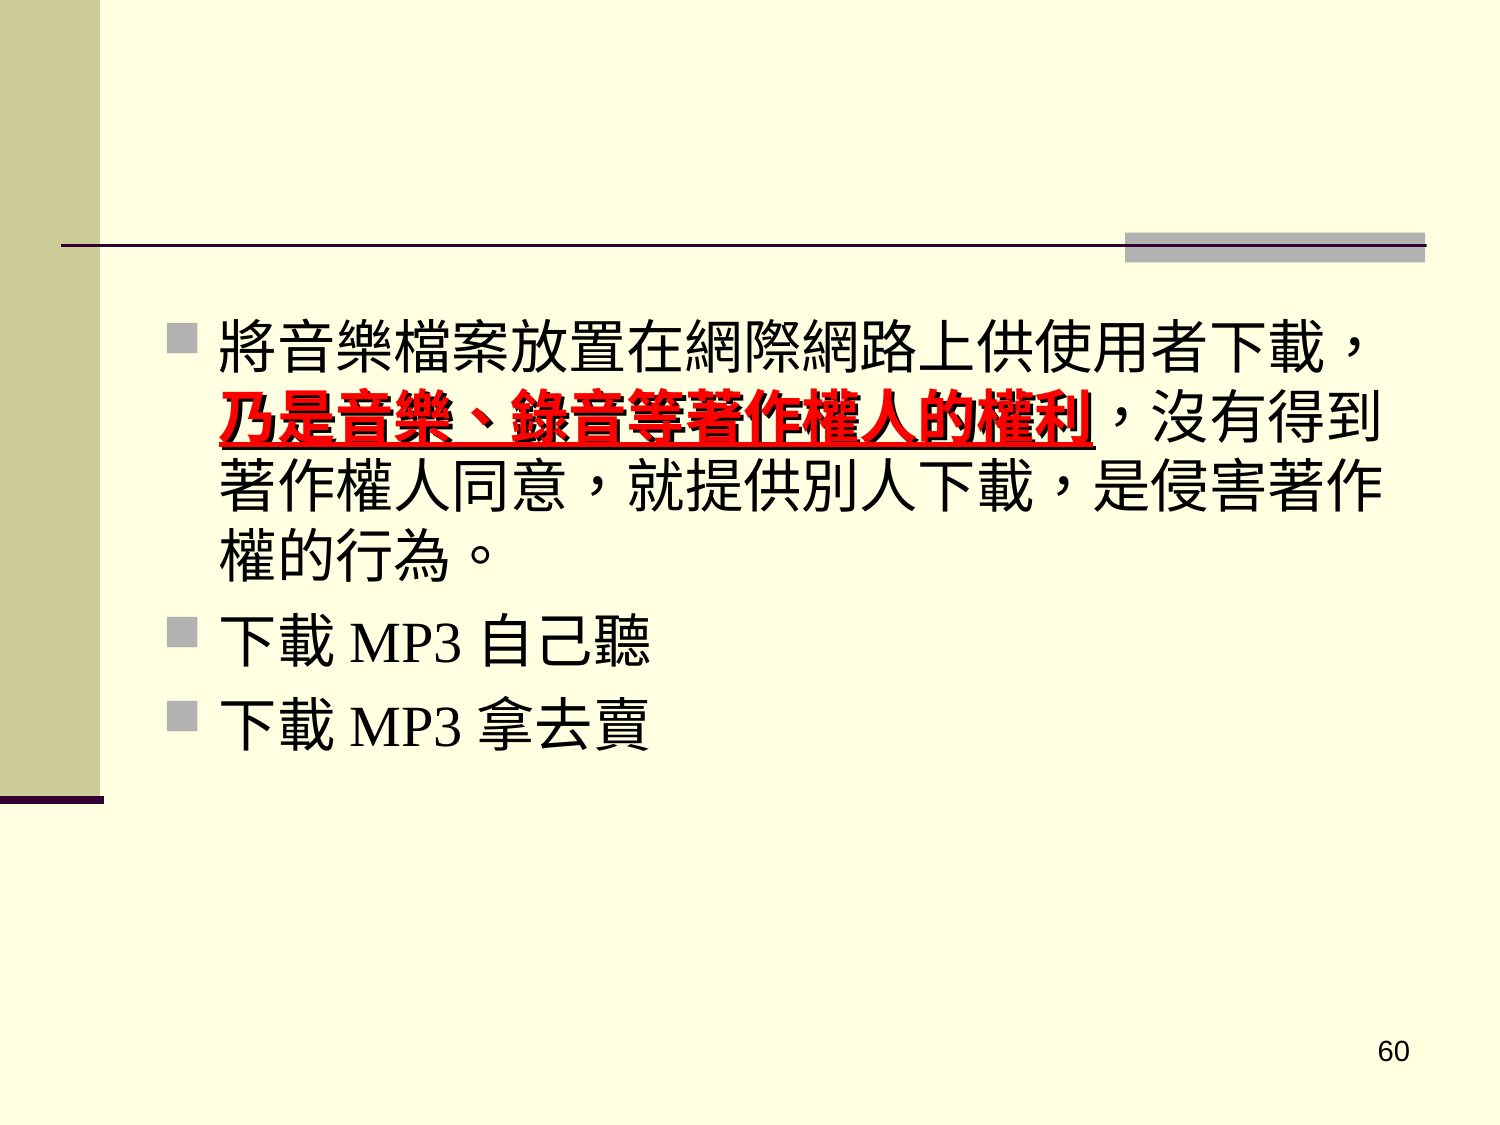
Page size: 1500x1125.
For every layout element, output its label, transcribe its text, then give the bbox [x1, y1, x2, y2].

list 將音樂檔案放置在網際網路上供使用者下載，乃是音樂、錄音等著作權人的權利，沒有得到著作權人同意，就提供別人下載，是侵害著作權的行為。 下載MP3自己聽 下載MP3拿去賣 [147, 302, 1426, 1005]
text_box <編號> [1074, 1024, 1426, 1103]
